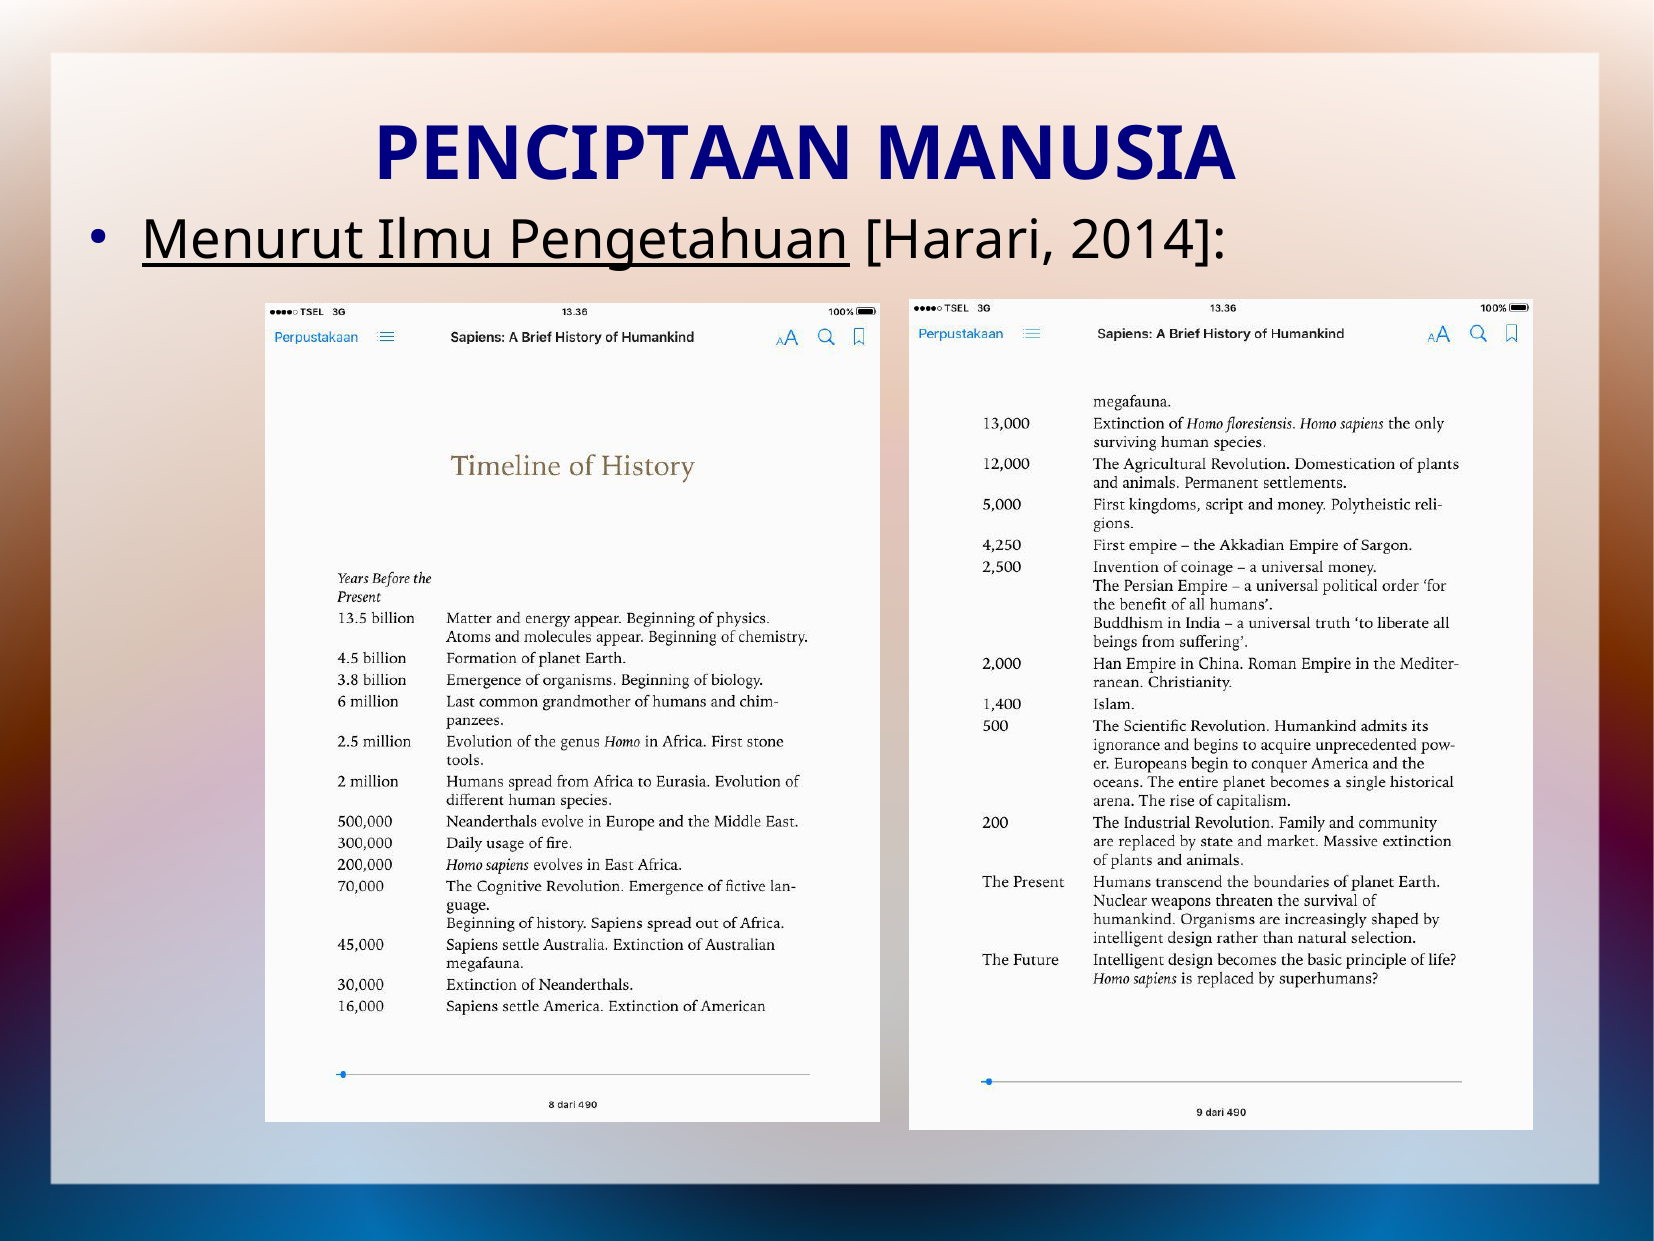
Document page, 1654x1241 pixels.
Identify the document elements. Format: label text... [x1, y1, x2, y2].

list Menurut Ilmu Pengetahuan [Harari, 2014]: [70, 200, 1559, 1205]
picture [0, 0, 1654, 1241]
title PENCIPTAAN MANUSIA [70, 64, 1559, 200]
